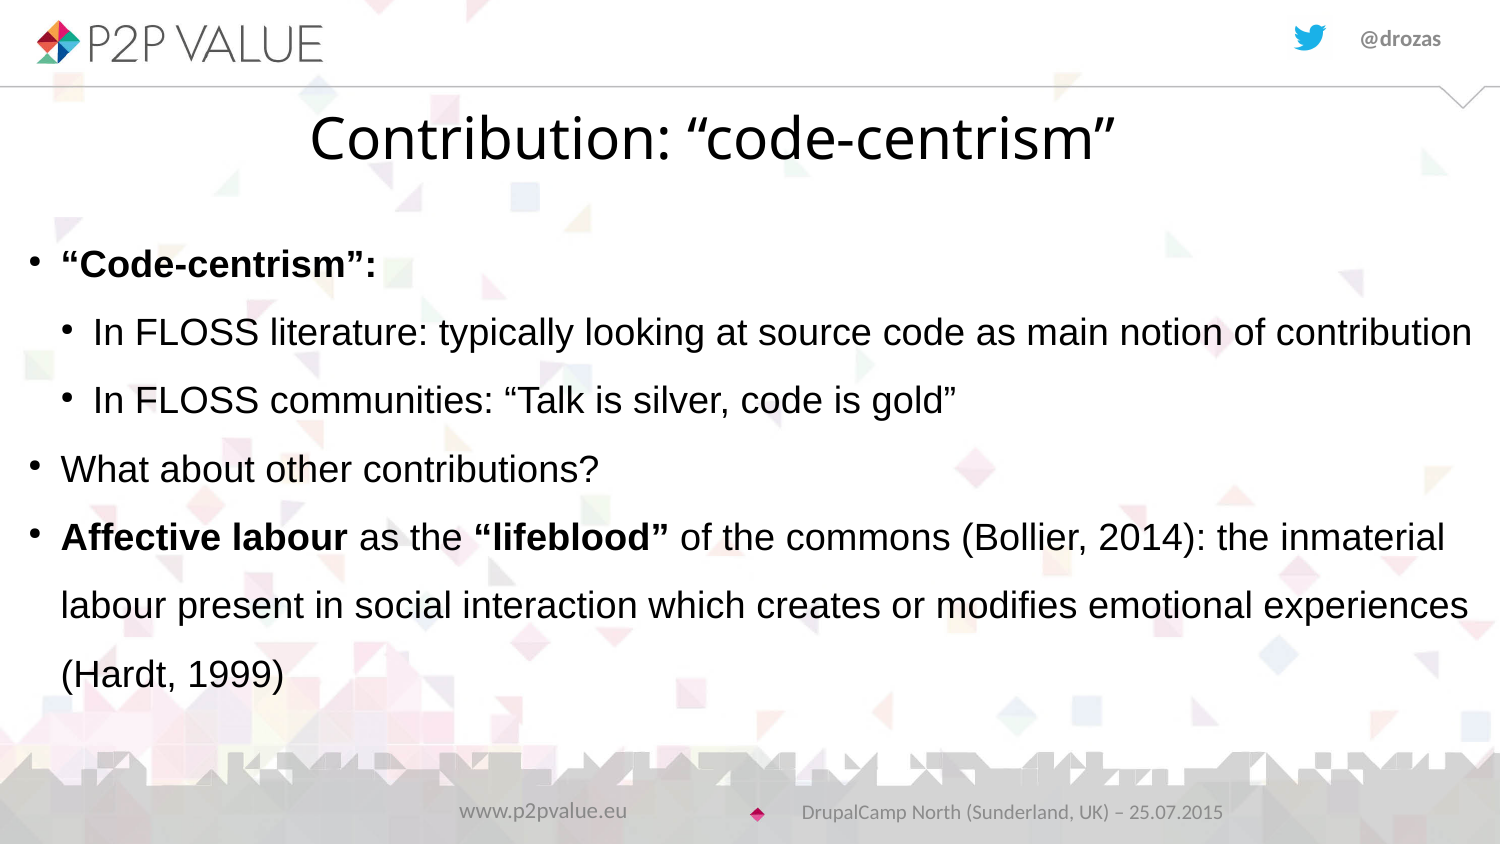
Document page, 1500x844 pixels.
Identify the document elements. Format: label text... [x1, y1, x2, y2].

subtitle “Code-centrism”: In FLOSS literature: typically looking at source code as main notion of contribution In FLOSS communities: “Talk is silver, code is gold” What about other contributions? Affective labour as the “lifeblood” of the commons (Bollier, 2014): the inmaterial labour present in social interaction which creates or modifies emotional experiences (Hardt, 1999) [15, 210, 1496, 766]
text_box DrupalCamp North (Sunderland, UK) – 25.07.2015 [788, 788, 1481, 834]
text_box www.p2pvalue.eu [453, 789, 672, 829]
title Contribution: “code-centrism” [60, 92, 1366, 181]
picture [0, 0, 1500, 844]
text_box @drozas [1333, 15, 1455, 60]
